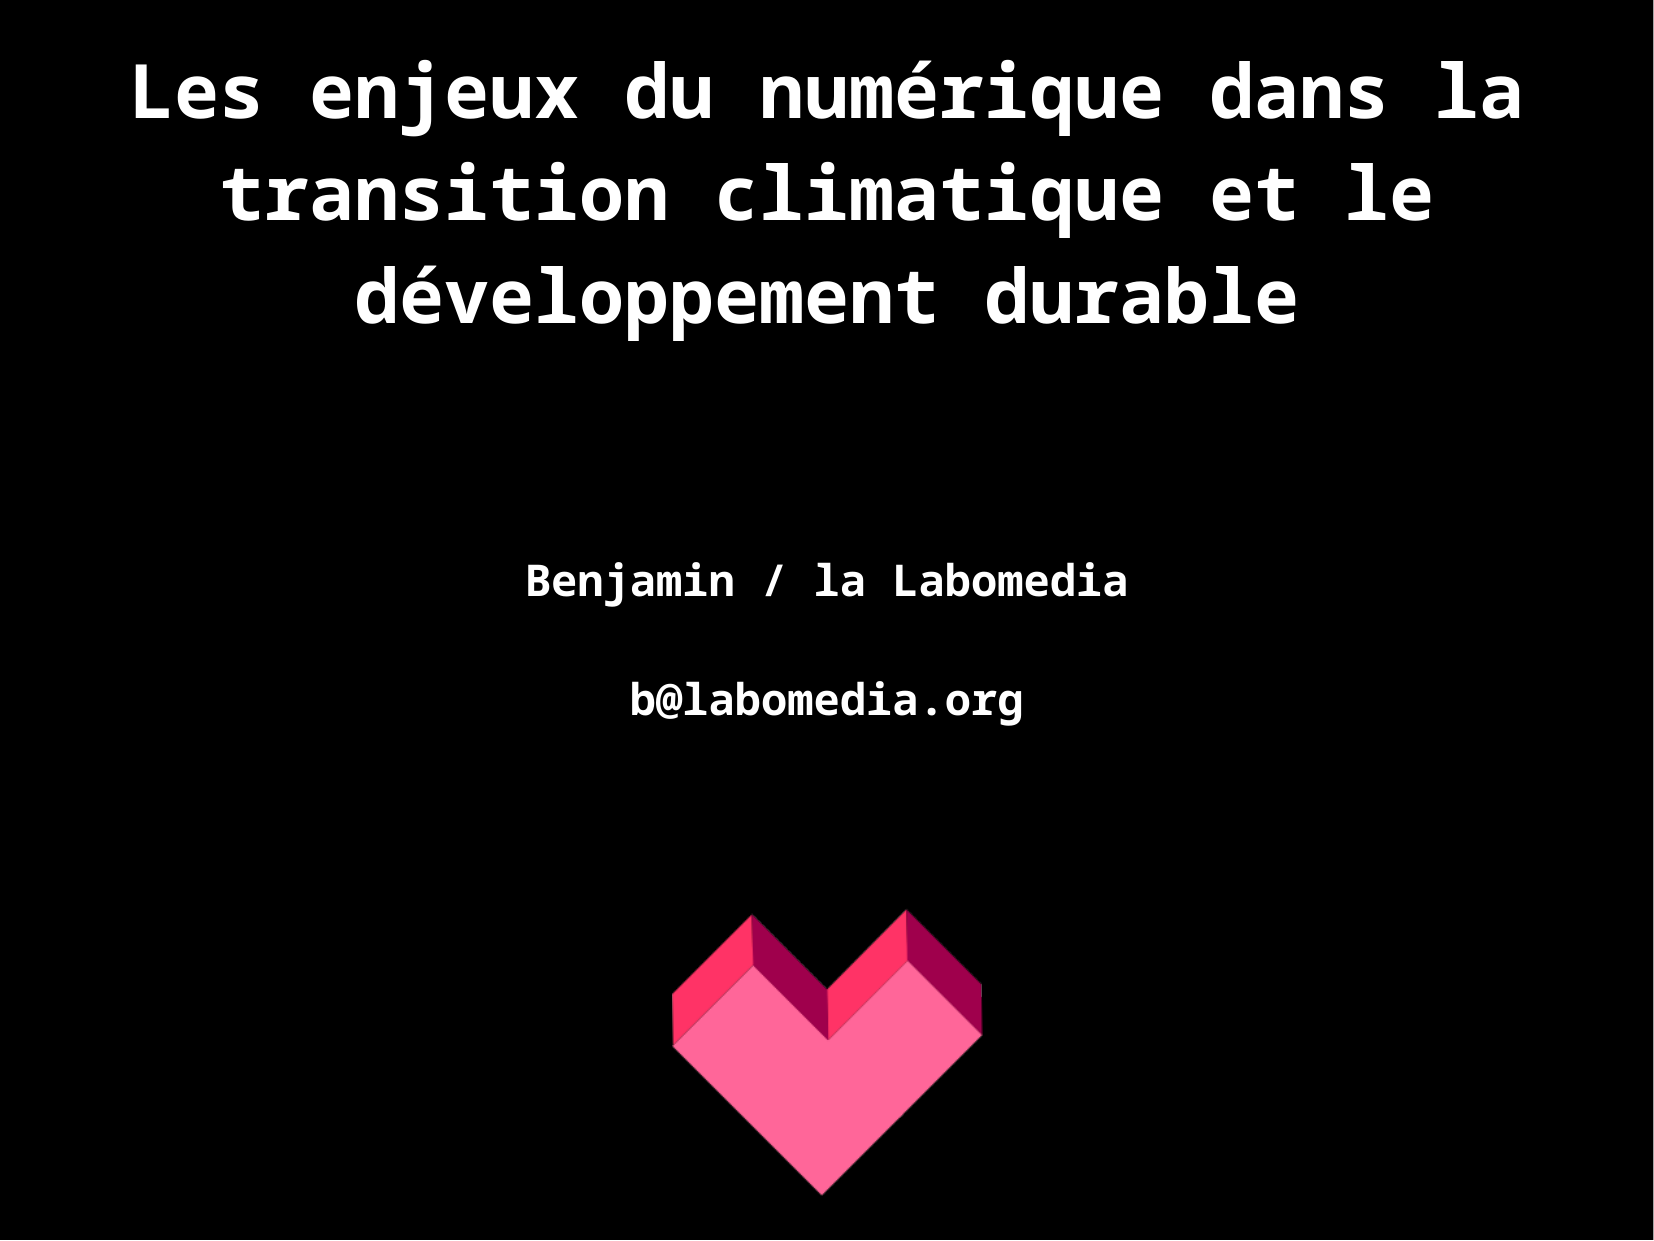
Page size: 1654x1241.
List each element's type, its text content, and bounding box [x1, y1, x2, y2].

picture [671, 897, 983, 1209]
subtitle Les enjeux du numérique dans la transition climatique et le développement durable Benjamin / la Labomedia b@labomedia.org [82, 82, 1571, 863]
